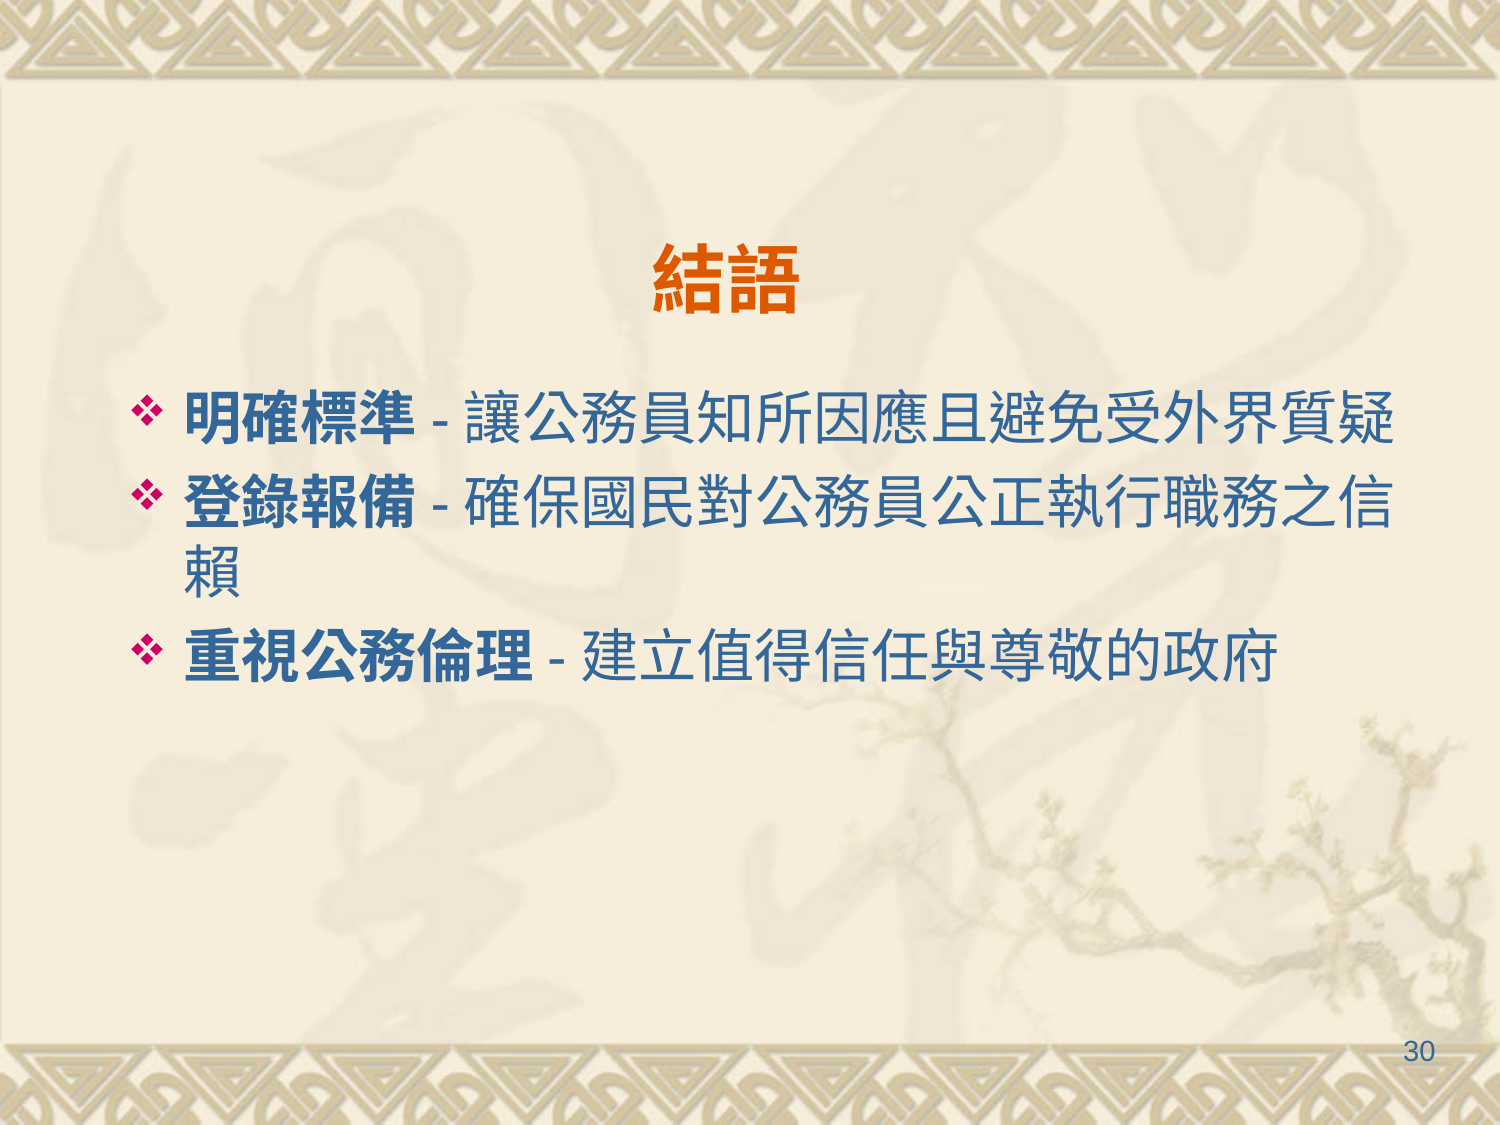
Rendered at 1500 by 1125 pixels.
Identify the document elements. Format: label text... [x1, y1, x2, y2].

title 結語 [395, 208, 1058, 347]
list 明確標準-讓公務員知所因應且避免受外界質疑 登錄報備-確保國民對公務員公正執行職務之信賴 重視公務倫理-建立值得信任與尊敬的政府 [112, 373, 1447, 1028]
picture [0, 0, 1500, 1125]
text_box <編號> [1074, 1024, 1451, 1103]
